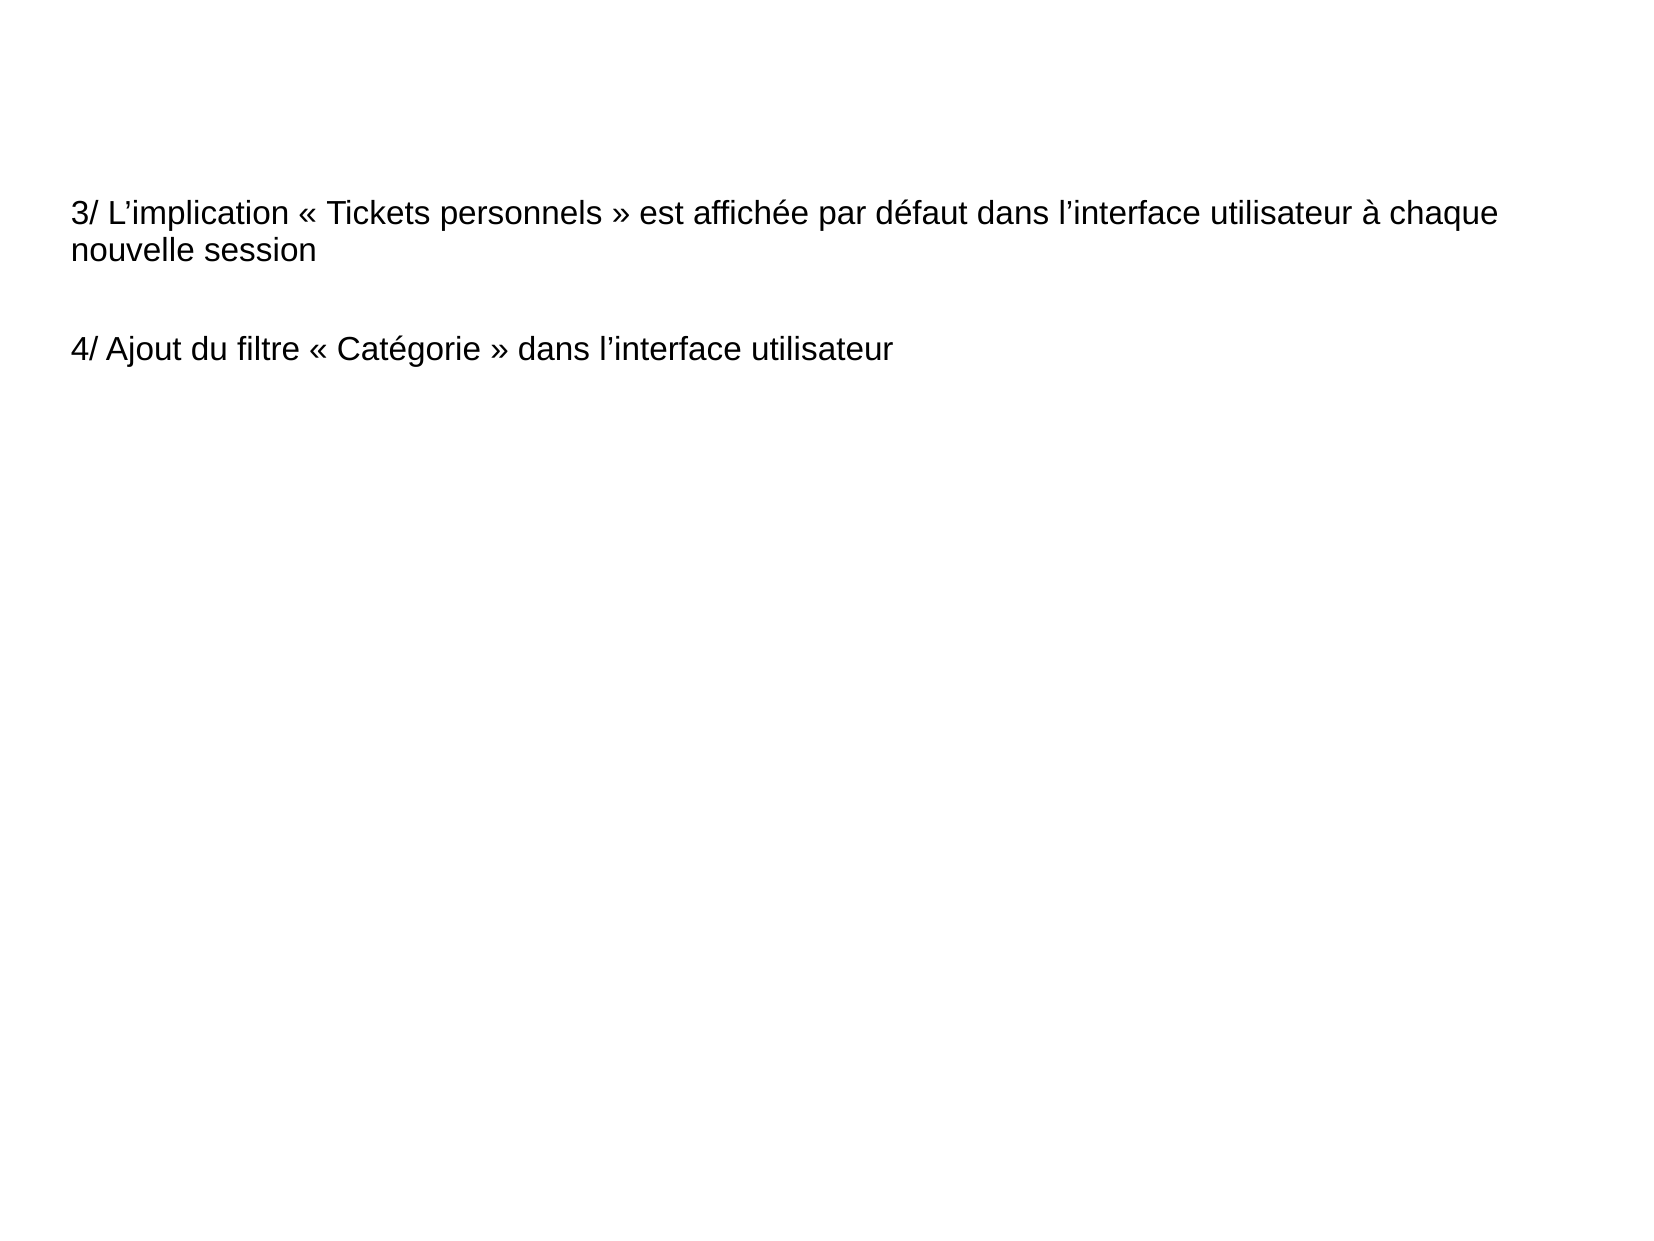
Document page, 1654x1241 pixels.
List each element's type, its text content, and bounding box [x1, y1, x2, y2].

list 3/ L’implication « Tickets personnels » est affichée par défaut dans l’interface utilisateur à chaque nouvelle session [70, 194, 1560, 272]
list 4/ Ajout du filtre « Catégorie » dans l’interface utilisateur [70, 330, 1560, 378]
